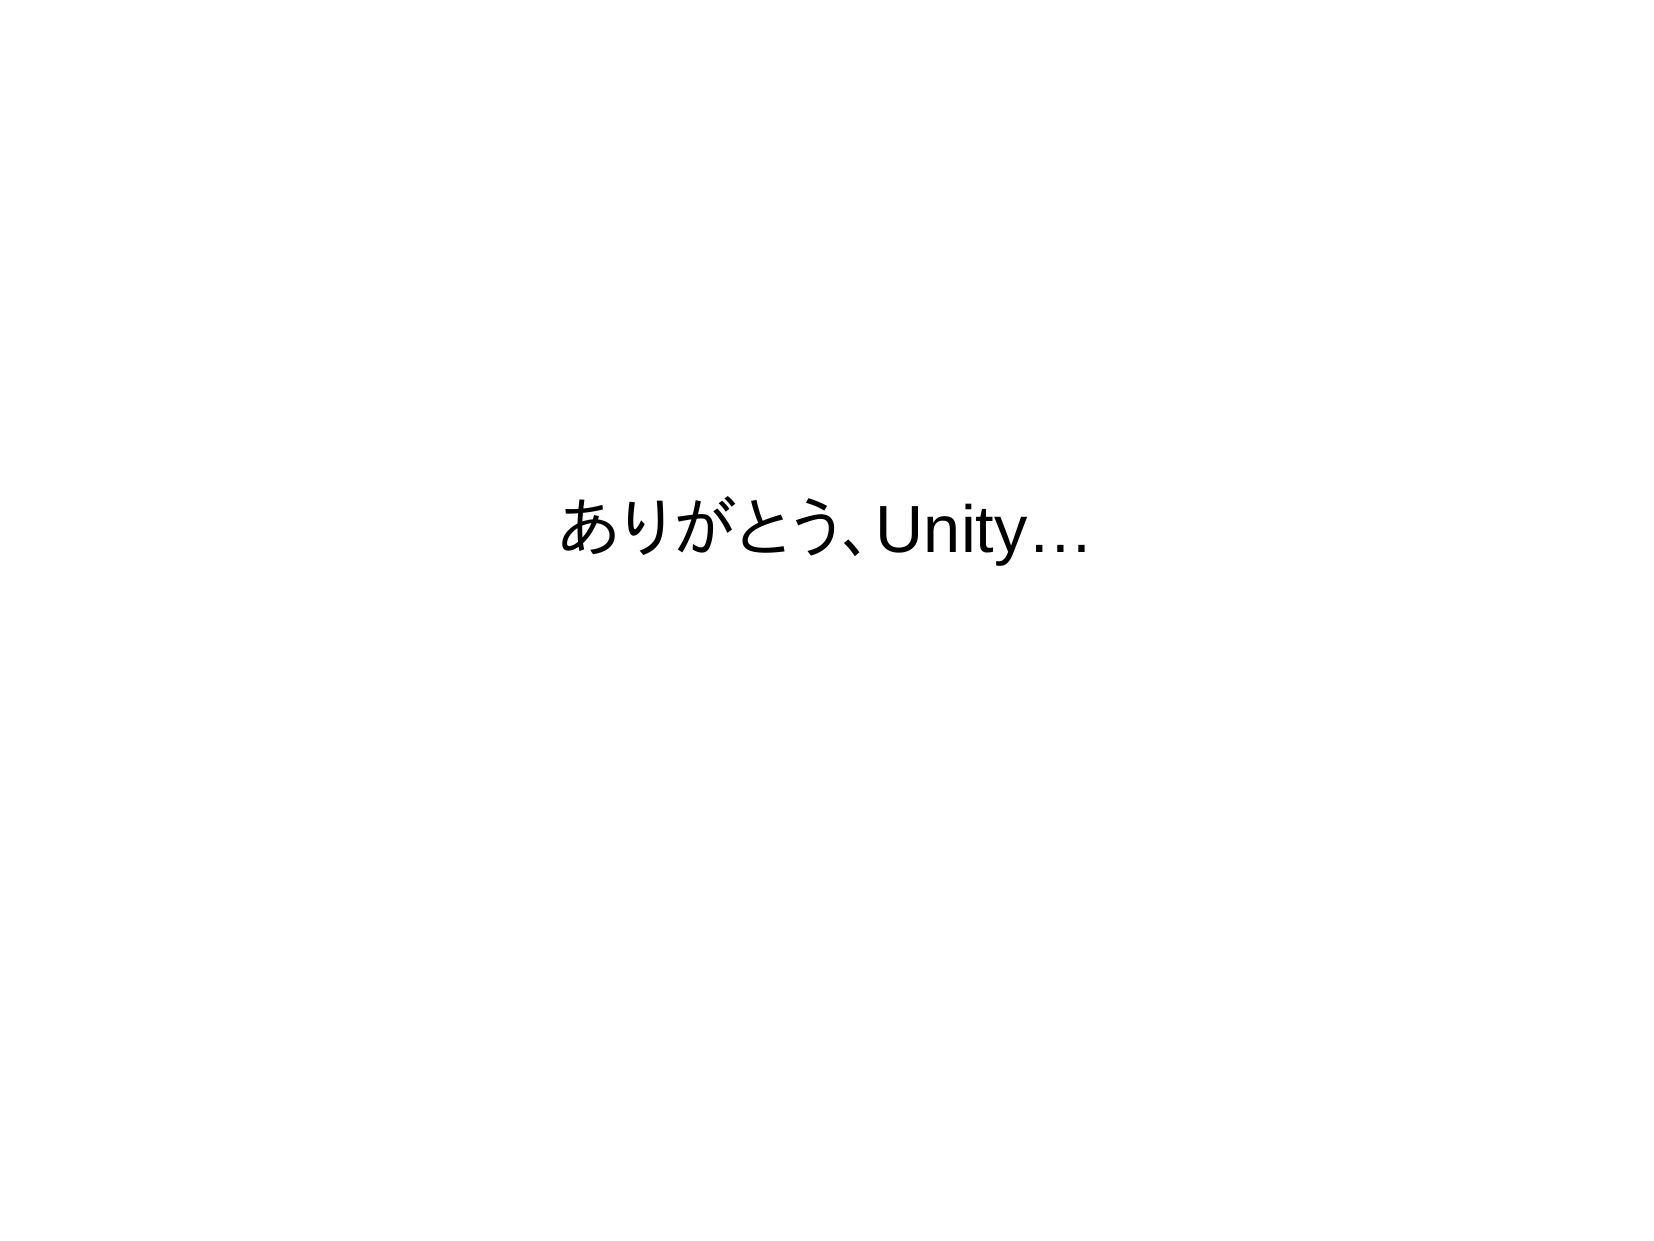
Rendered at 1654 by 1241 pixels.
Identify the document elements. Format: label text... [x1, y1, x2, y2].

subtitle ありがとう、Unity… [82, 49, 1571, 1010]
